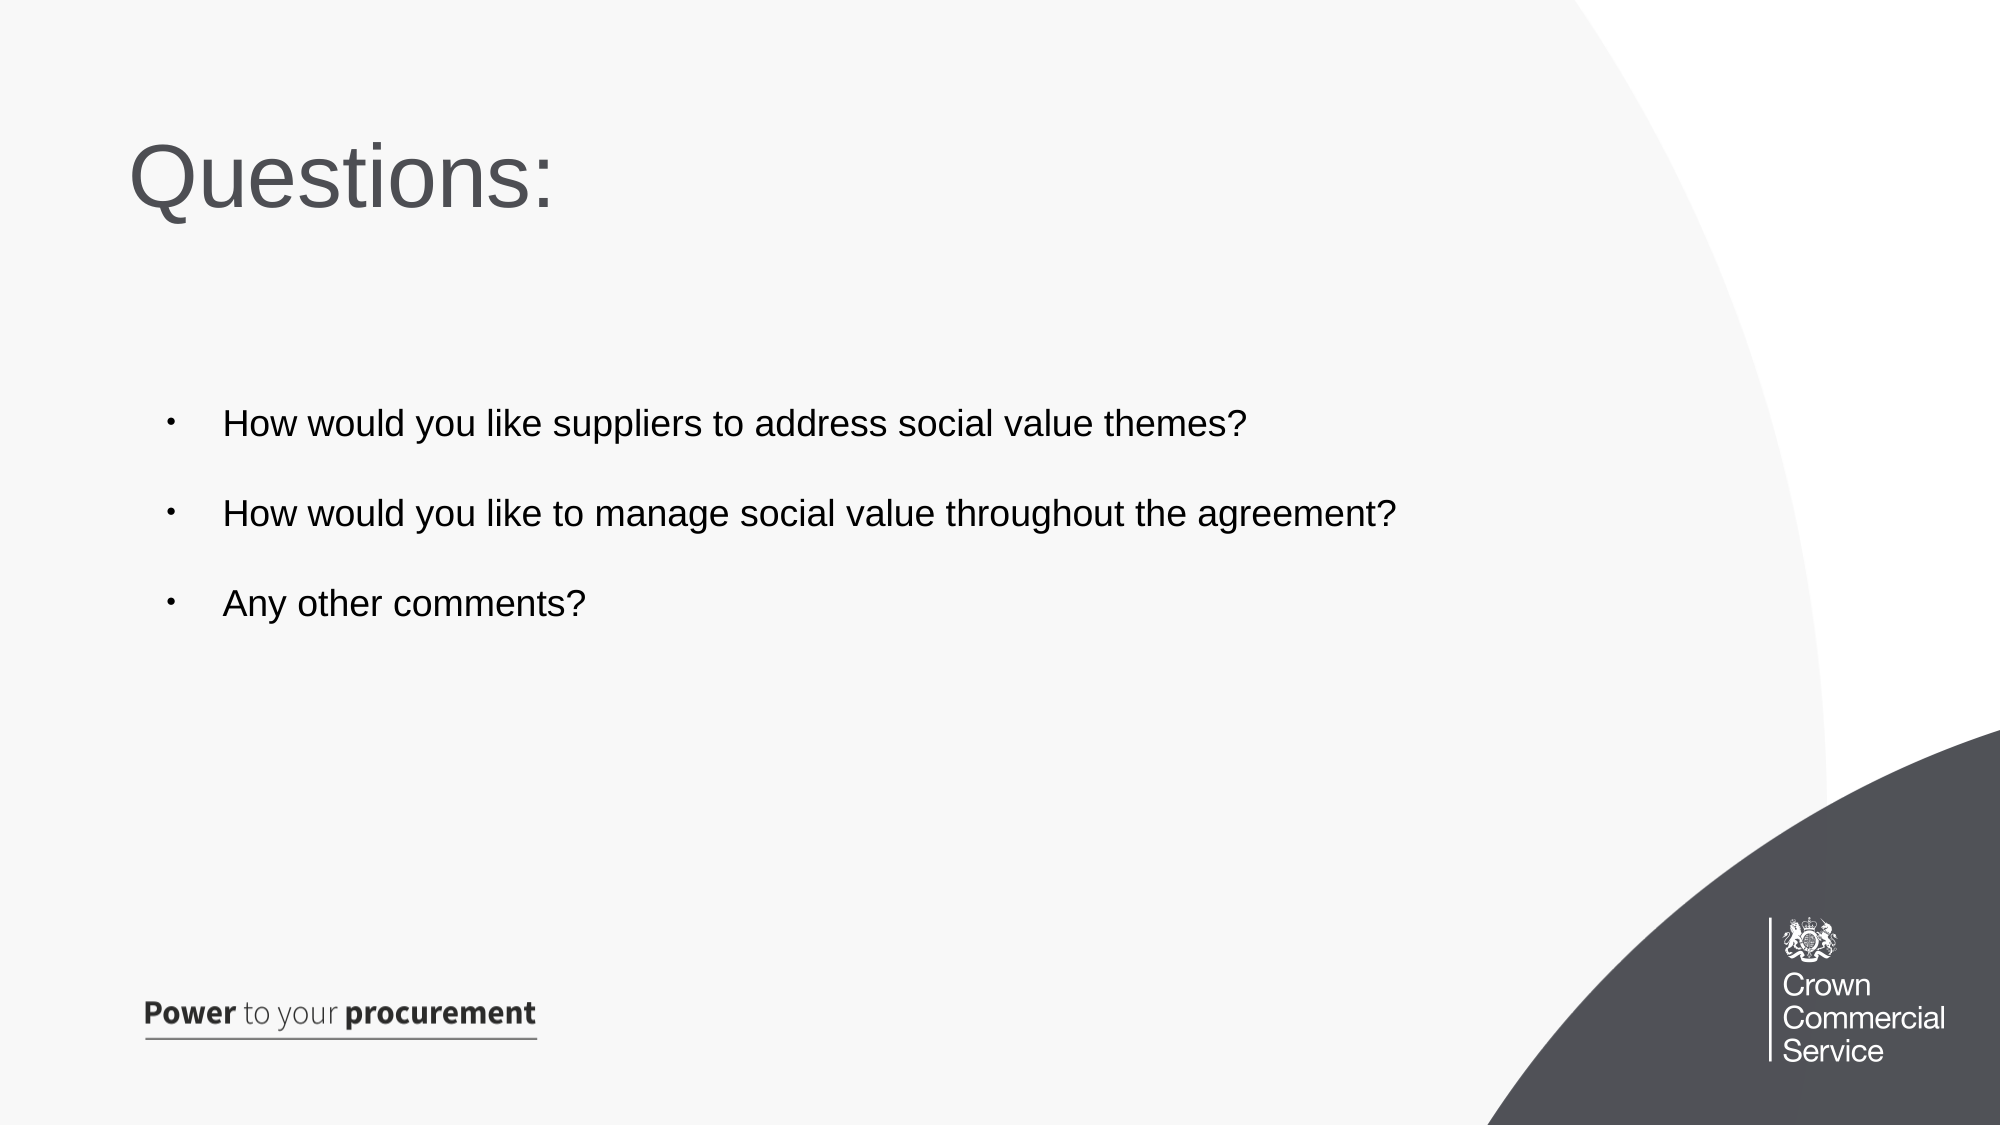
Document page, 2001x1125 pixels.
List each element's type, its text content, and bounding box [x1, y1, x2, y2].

subtitle How would you like suppliers to address social value themes? How would you like to manage social value throughout the agreement? Any other comments? [128, 308, 1726, 950]
title Questions: [128, 118, 1922, 257]
